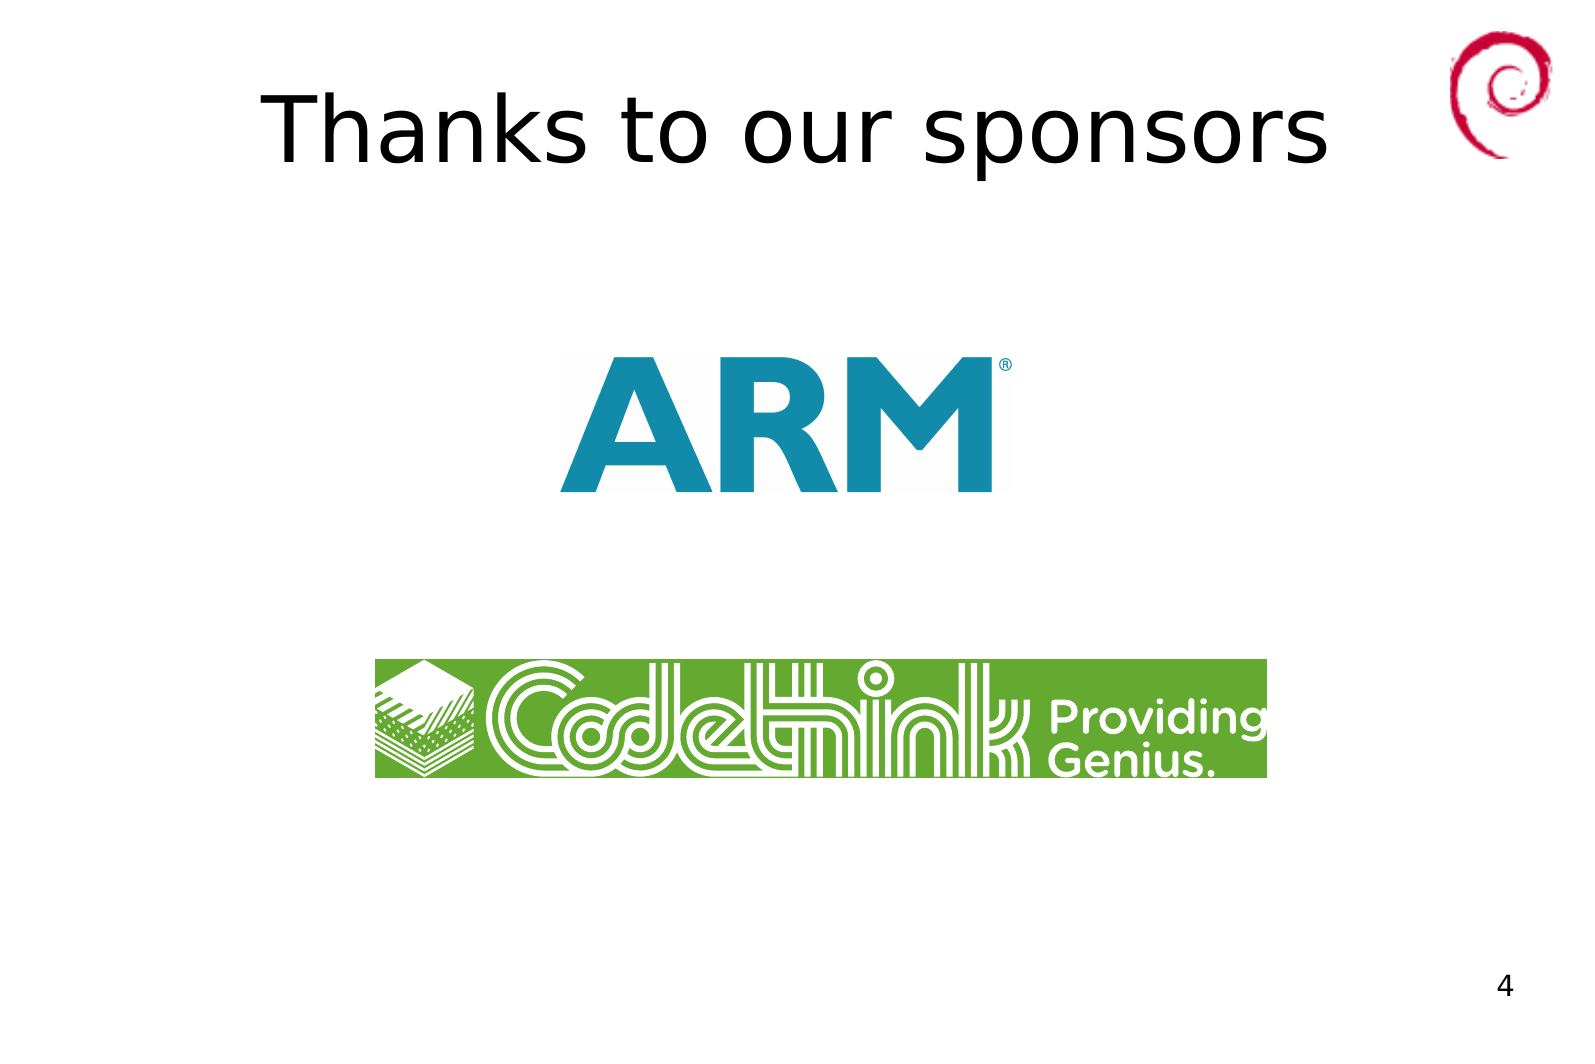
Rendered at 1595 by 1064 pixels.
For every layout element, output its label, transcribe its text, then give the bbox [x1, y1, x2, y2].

title Thanks to our sponsors [79, 42, 1515, 221]
picture [375, 659, 1267, 778]
subtitle [79, 256, 1515, 944]
picture [1450, 31, 1555, 159]
